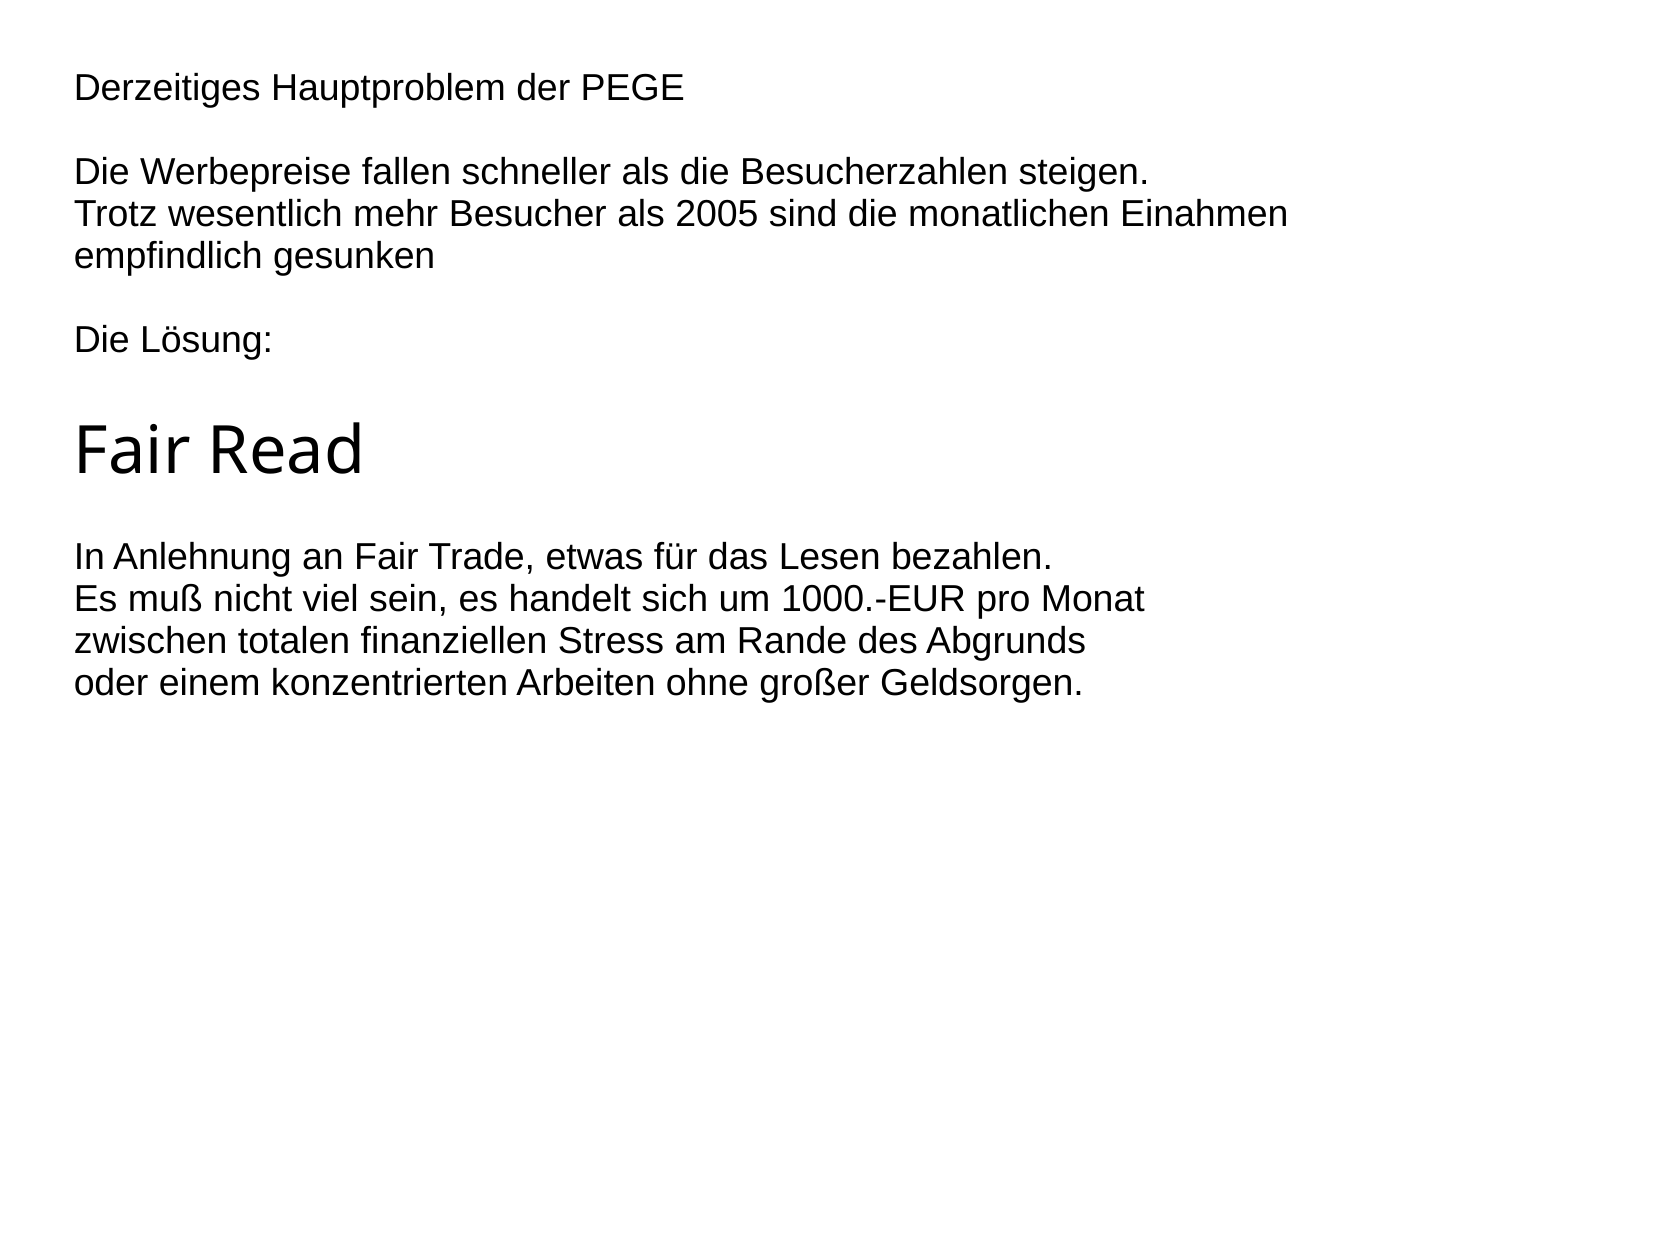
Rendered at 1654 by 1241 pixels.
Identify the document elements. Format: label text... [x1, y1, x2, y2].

text_box Derzeitiges Hauptproblem der PEGE Die Werbepreise fallen schneller als die Besucherzahlen steigen. Trotz wesentlich mehr Besucher als 2005 sind die monatlichen Einahmen empfindlich gesunken Die Lösung: Fair Read In Anlehnung an Fair Trade, etwas für das Lesen bezahlen. Es muß nicht viel sein, es handelt sich um 1000.-EUR pro Monat zwischen totalen finanziellen Stress am Rande des Abgrunds oder einem konzentrierten Arbeiten ohne großer Geldsorgen. [59, 59, 1314, 715]
